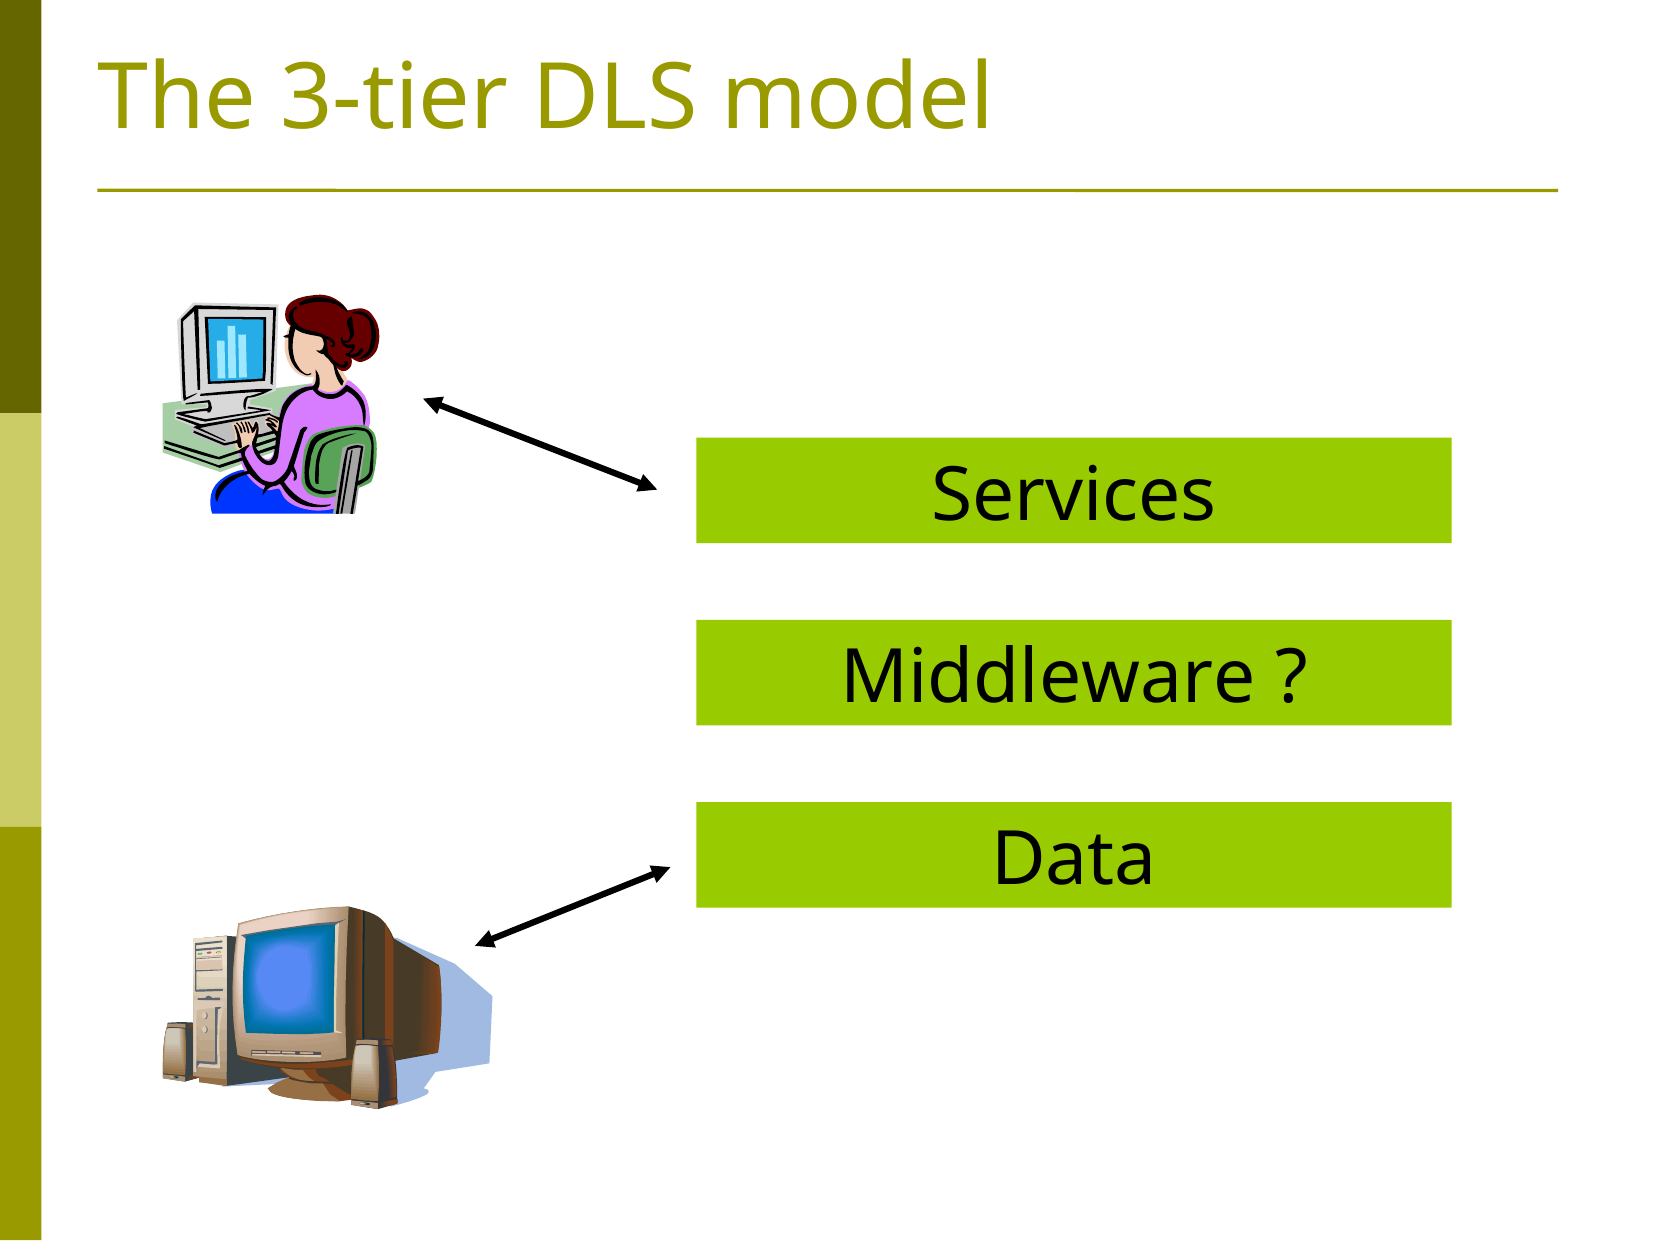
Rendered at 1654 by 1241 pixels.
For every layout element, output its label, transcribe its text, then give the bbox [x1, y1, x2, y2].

picture [162, 906, 493, 1110]
text_box Middleware ? [696, 619, 1452, 726]
text_box Services [696, 437, 1452, 544]
title The 3-tier DLS model [82, 0, 1571, 164]
text_box Data [696, 802, 1452, 908]
picture [162, 294, 380, 516]
